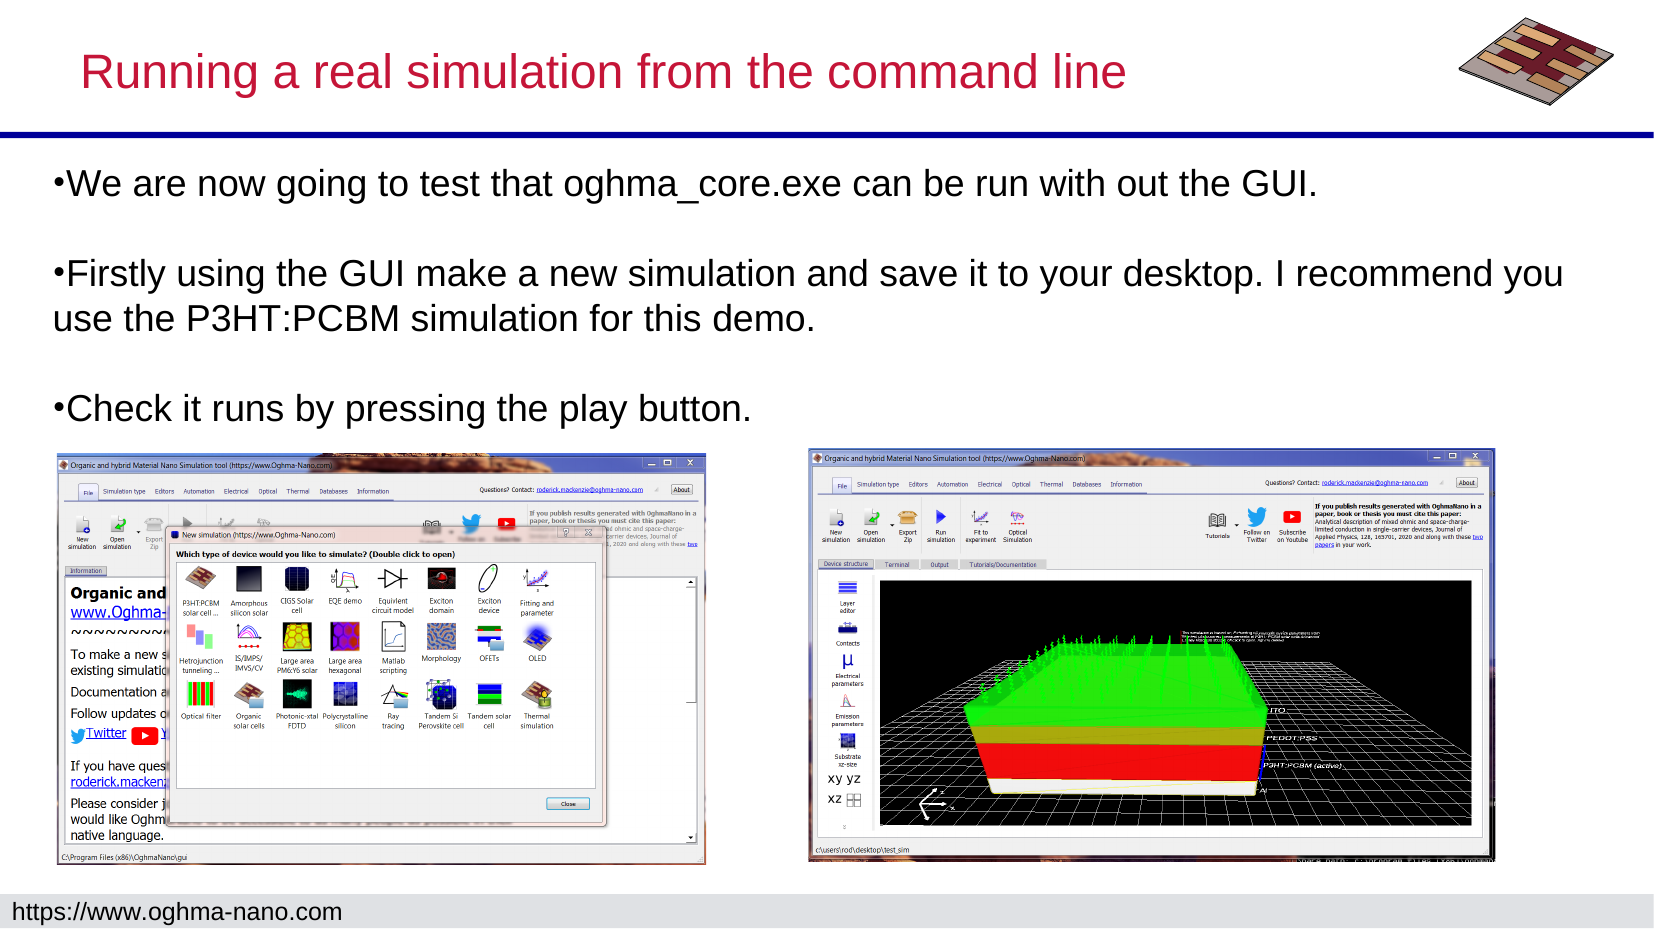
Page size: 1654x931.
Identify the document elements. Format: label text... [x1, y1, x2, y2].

picture [808, 448, 1496, 862]
text_box We are now going to test that oghma_core.exe can be run with out the GUI. Firstly using the GUI make a new simulation and save it to your desktop. I recommend you use the P3HT:PCBM simulation for this demo. Check it runs by pressing the play button. [38, 151, 1613, 931]
picture [56, 453, 707, 865]
title Running a real simulation from the command line [65, 28, 1430, 116]
